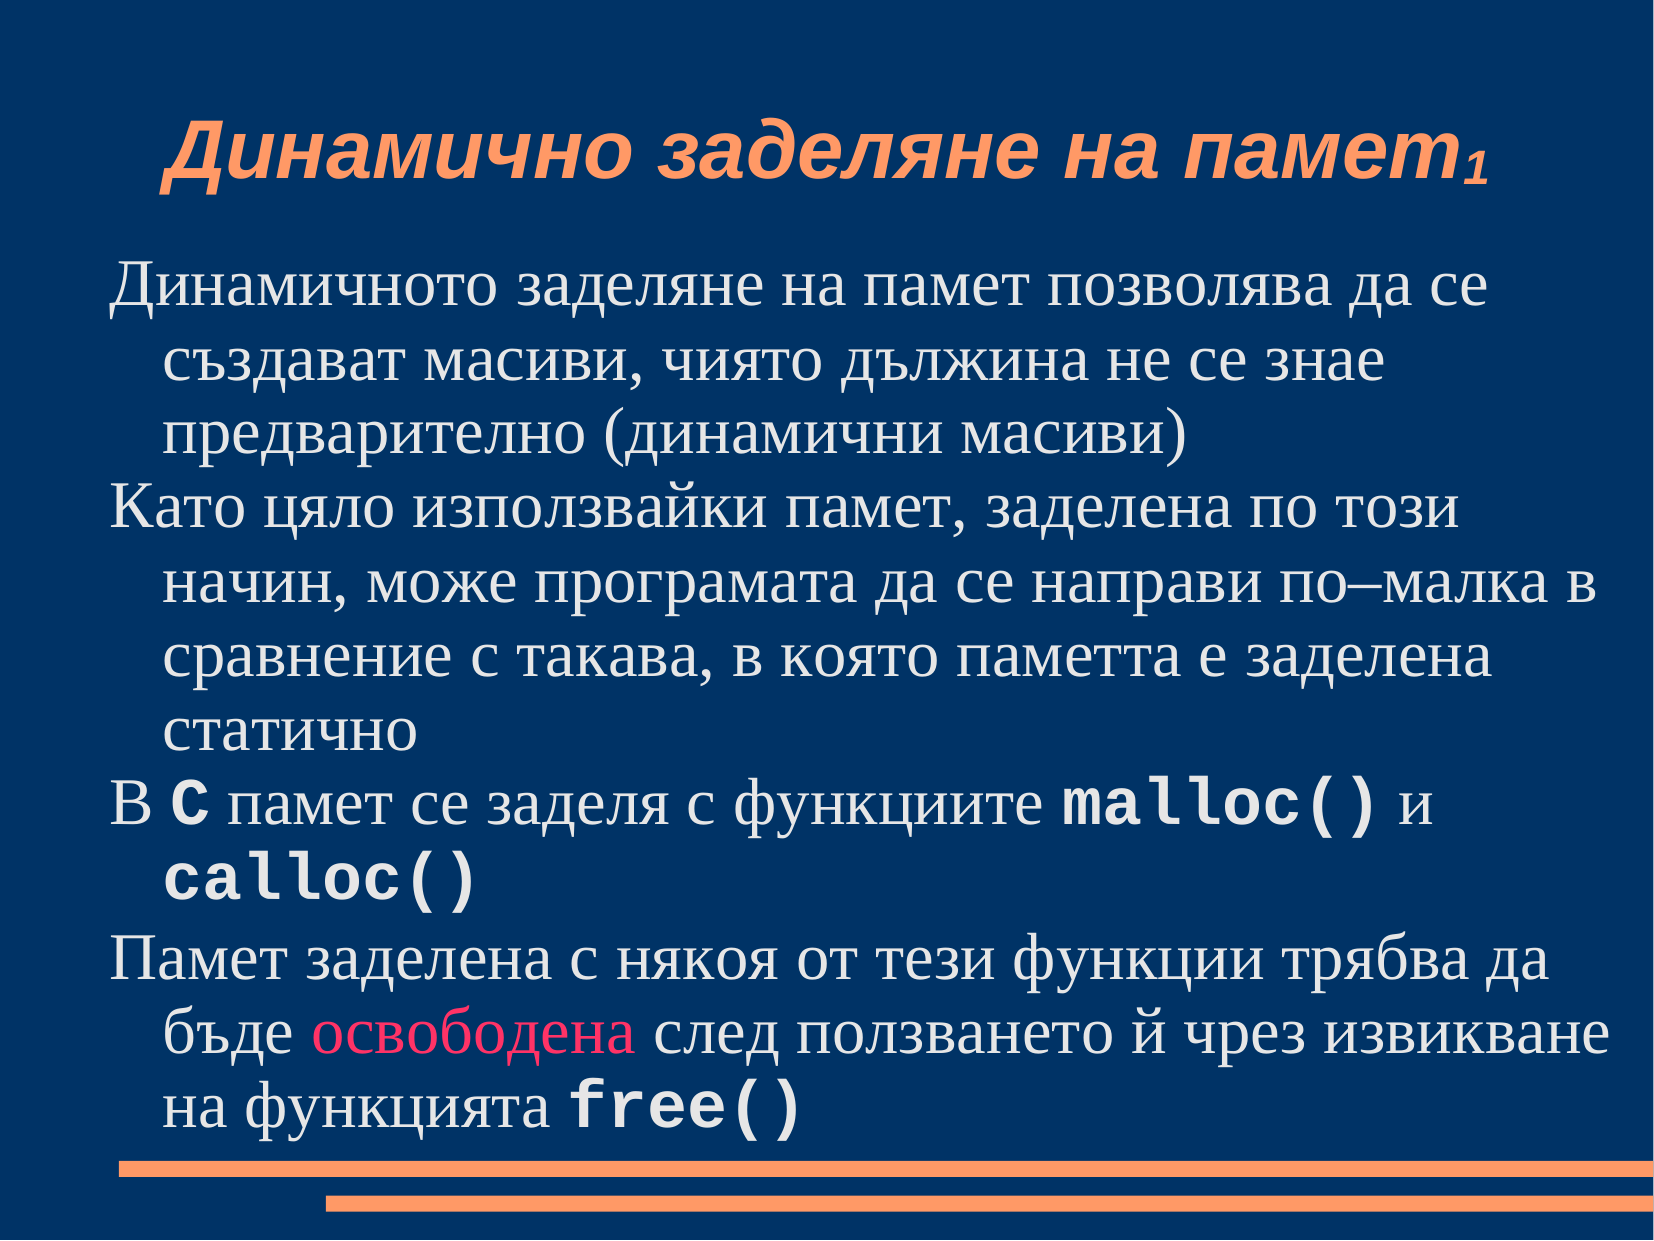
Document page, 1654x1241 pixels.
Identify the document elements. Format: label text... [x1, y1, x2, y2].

list Динамичното заделяне на памет позволява да се създават масиви, чиято дължина не се знае предварително (динамични масиви) Като цяло използвайки памет, заделена по този начин, може програмaта да се направи по–малка в сравнение с такава, в която паметта е заделена статично В С памет се заделя с функциите malloc() и calloc() Памет заделена с някоя от тези функции трябва да бъде освободена след ползването й чрез извикване на функцията free() [91, 246, 1630, 1148]
title Динамично заделяне на памет1 [121, 46, 1534, 246]
